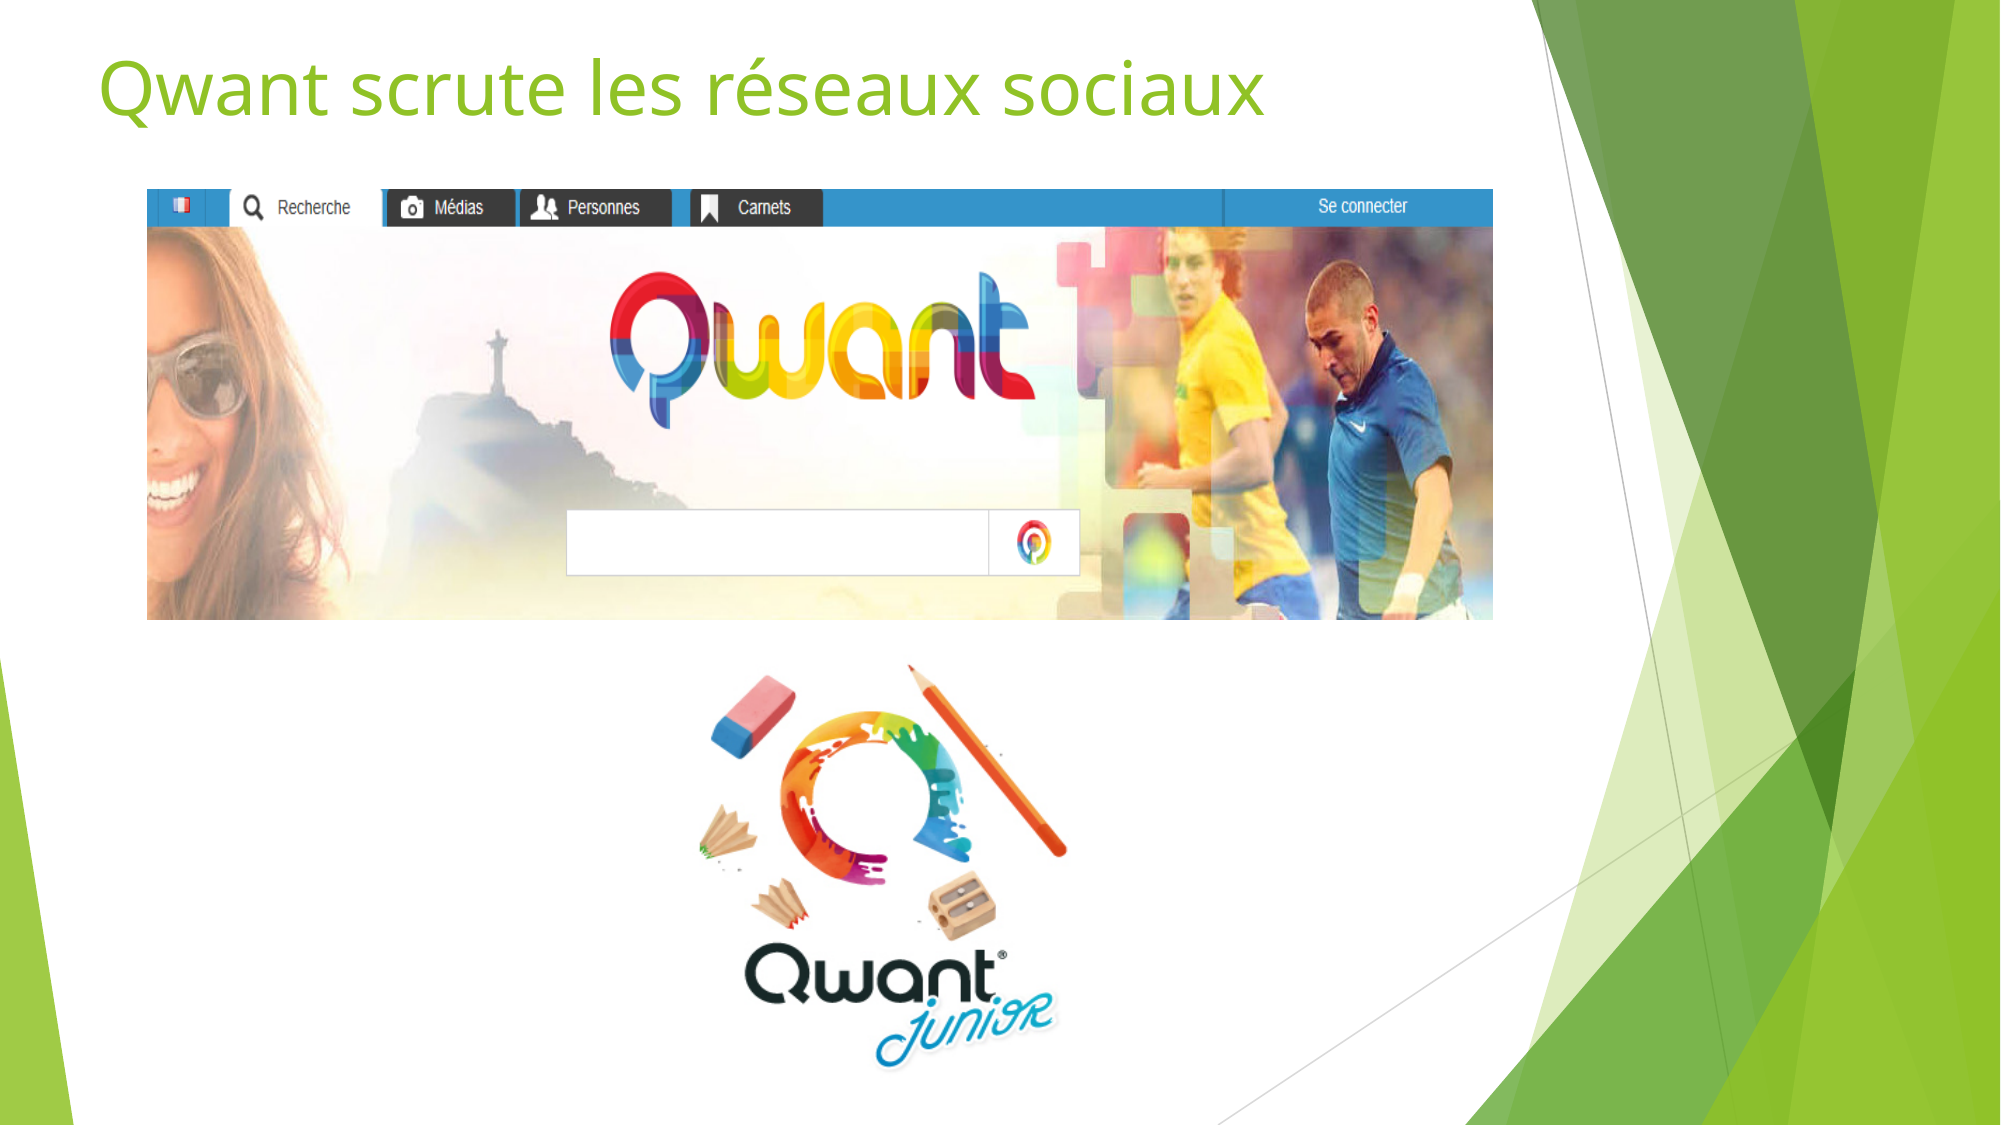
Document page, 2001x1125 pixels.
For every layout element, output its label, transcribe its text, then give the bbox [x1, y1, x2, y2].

picture [644, 644, 1104, 1109]
picture [147, 189, 1493, 620]
title Qwant scrute les réseaux sociaux [82, 32, 1493, 250]
